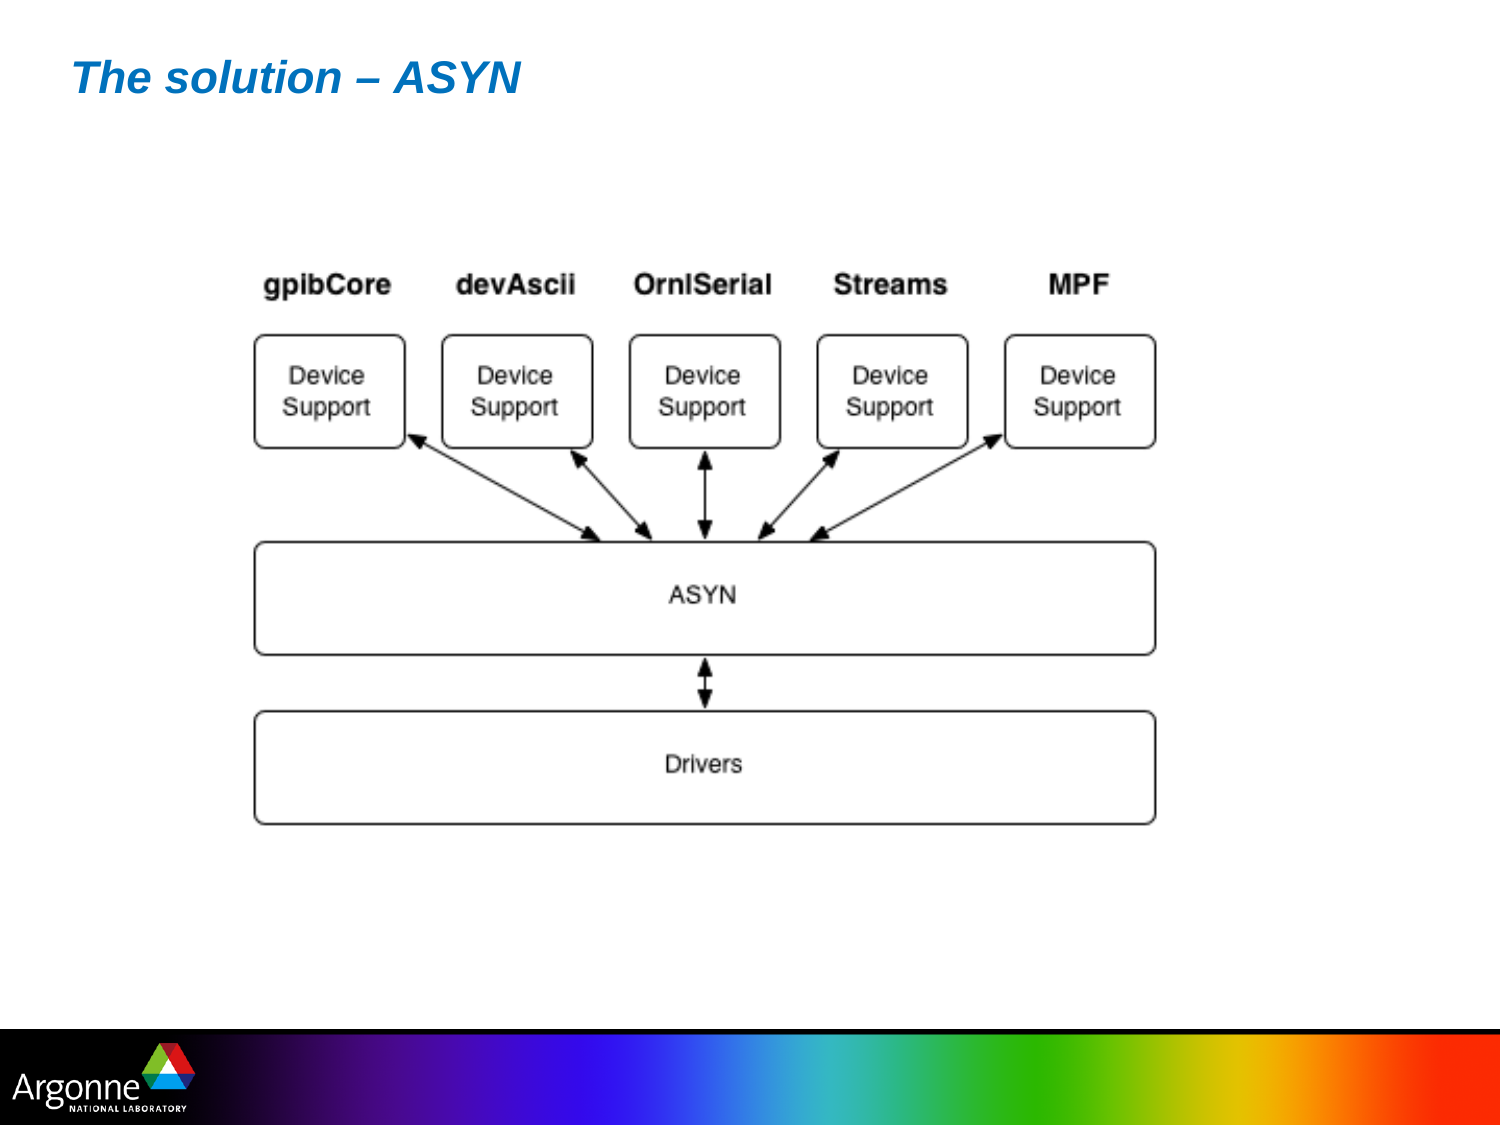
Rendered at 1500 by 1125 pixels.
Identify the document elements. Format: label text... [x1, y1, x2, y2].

picture [0, 1029, 1500, 1125]
title The solution – ASYN [55, 54, 1361, 112]
picture [225, 249, 1184, 834]
